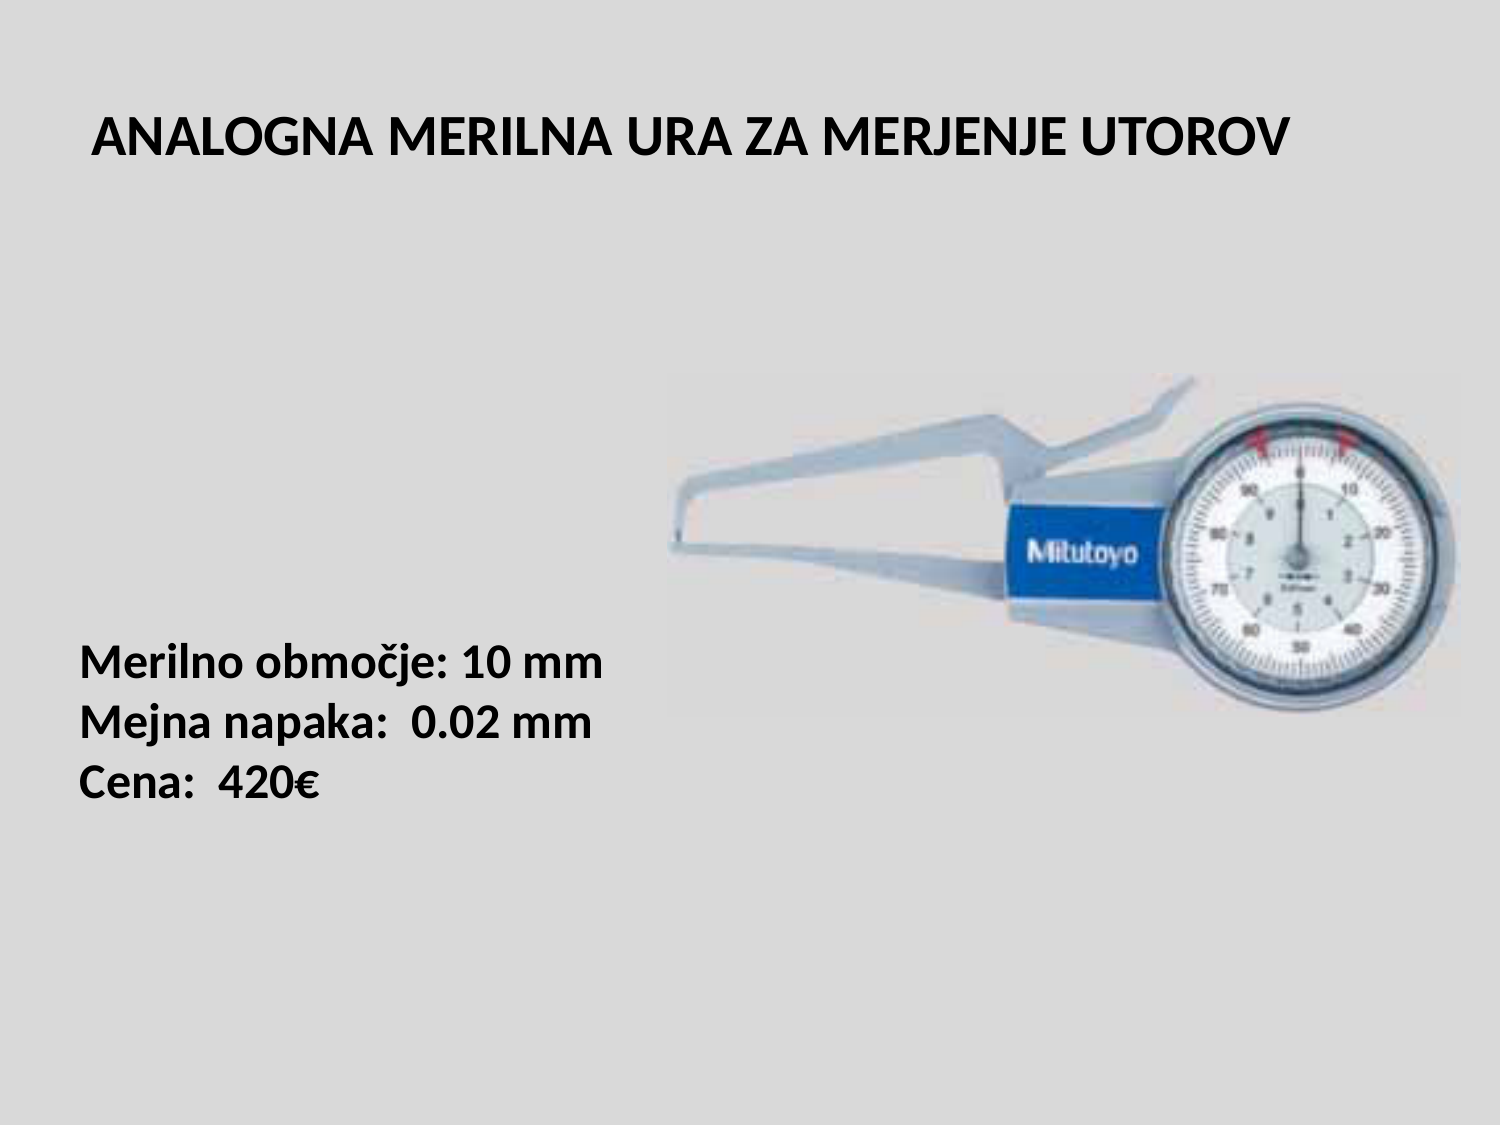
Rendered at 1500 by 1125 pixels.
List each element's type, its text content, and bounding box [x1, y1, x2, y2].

text_box ANALOGNA MERILNA URA ZA MERJENJE UTOROV [76, 90, 1353, 175]
picture [667, 373, 1461, 717]
text_box Merilno območje: 10 mm Mejna napaka: 0.02 mm Cena: 420€ [64, 621, 715, 817]
